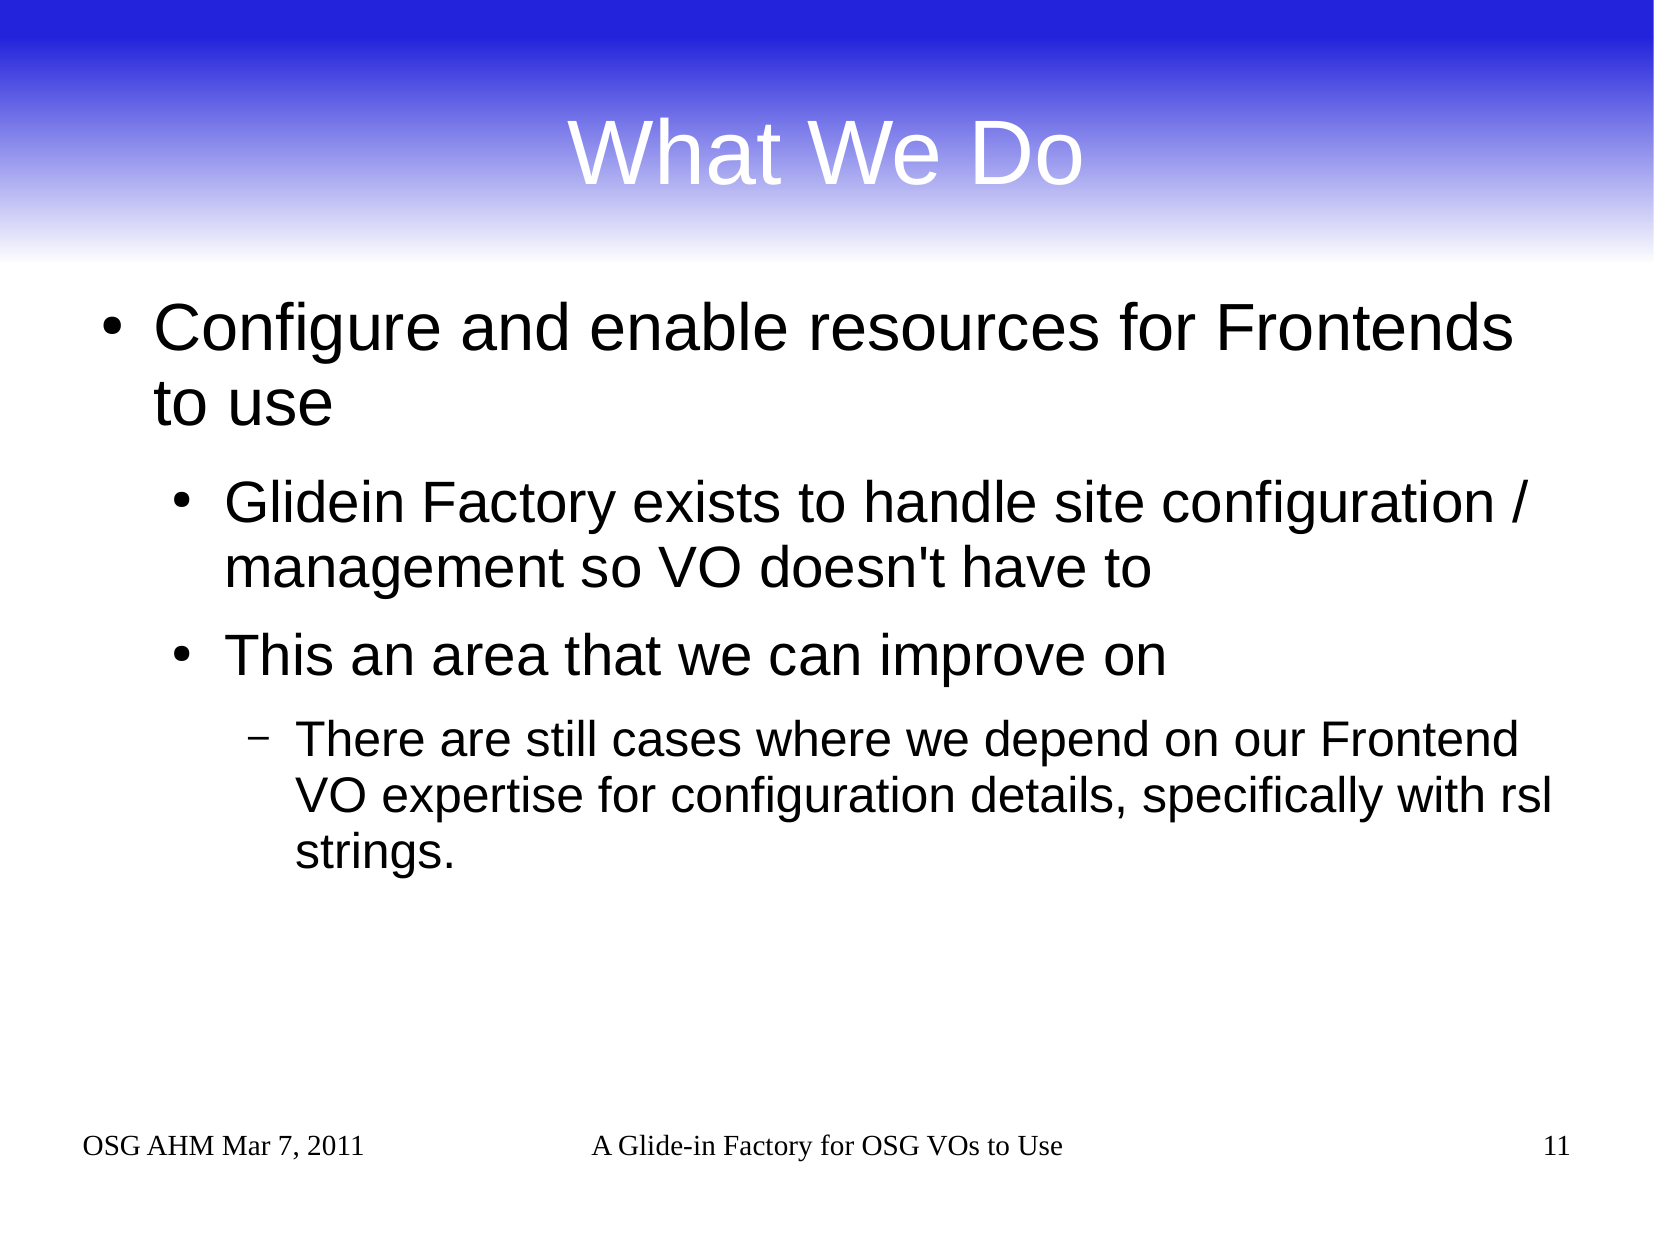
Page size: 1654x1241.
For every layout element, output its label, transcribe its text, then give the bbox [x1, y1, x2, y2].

list Configure and enable resources for Frontends to use Glidein Factory exists to handle site configuration / management so VO doesn't have to This an area that we can improve on There are still cases where we depend on our Frontend VO expertise for configuration details, specifically with rsl strings. [82, 290, 1571, 1109]
title What We Do [82, 56, 1571, 250]
